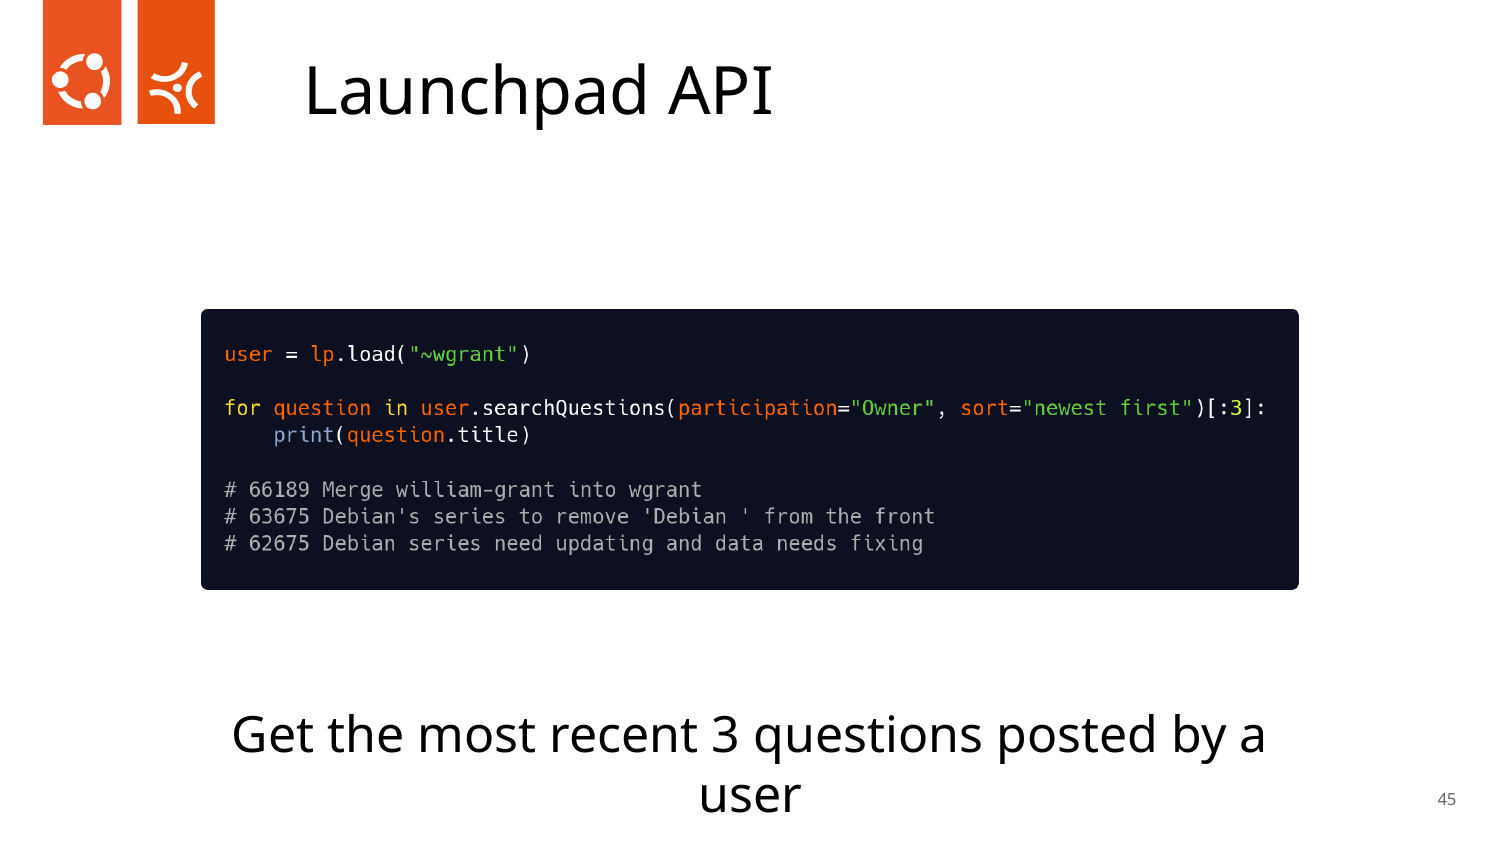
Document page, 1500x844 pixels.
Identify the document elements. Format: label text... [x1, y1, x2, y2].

picture [137, 0, 216, 124]
slide_number <number> [1381, 773, 1472, 839]
text_box Launchpad API [288, 33, 1110, 141]
picture [192, 300, 1308, 600]
text_box Get the most recent 3 questions posted by a user [169, 687, 1331, 734]
